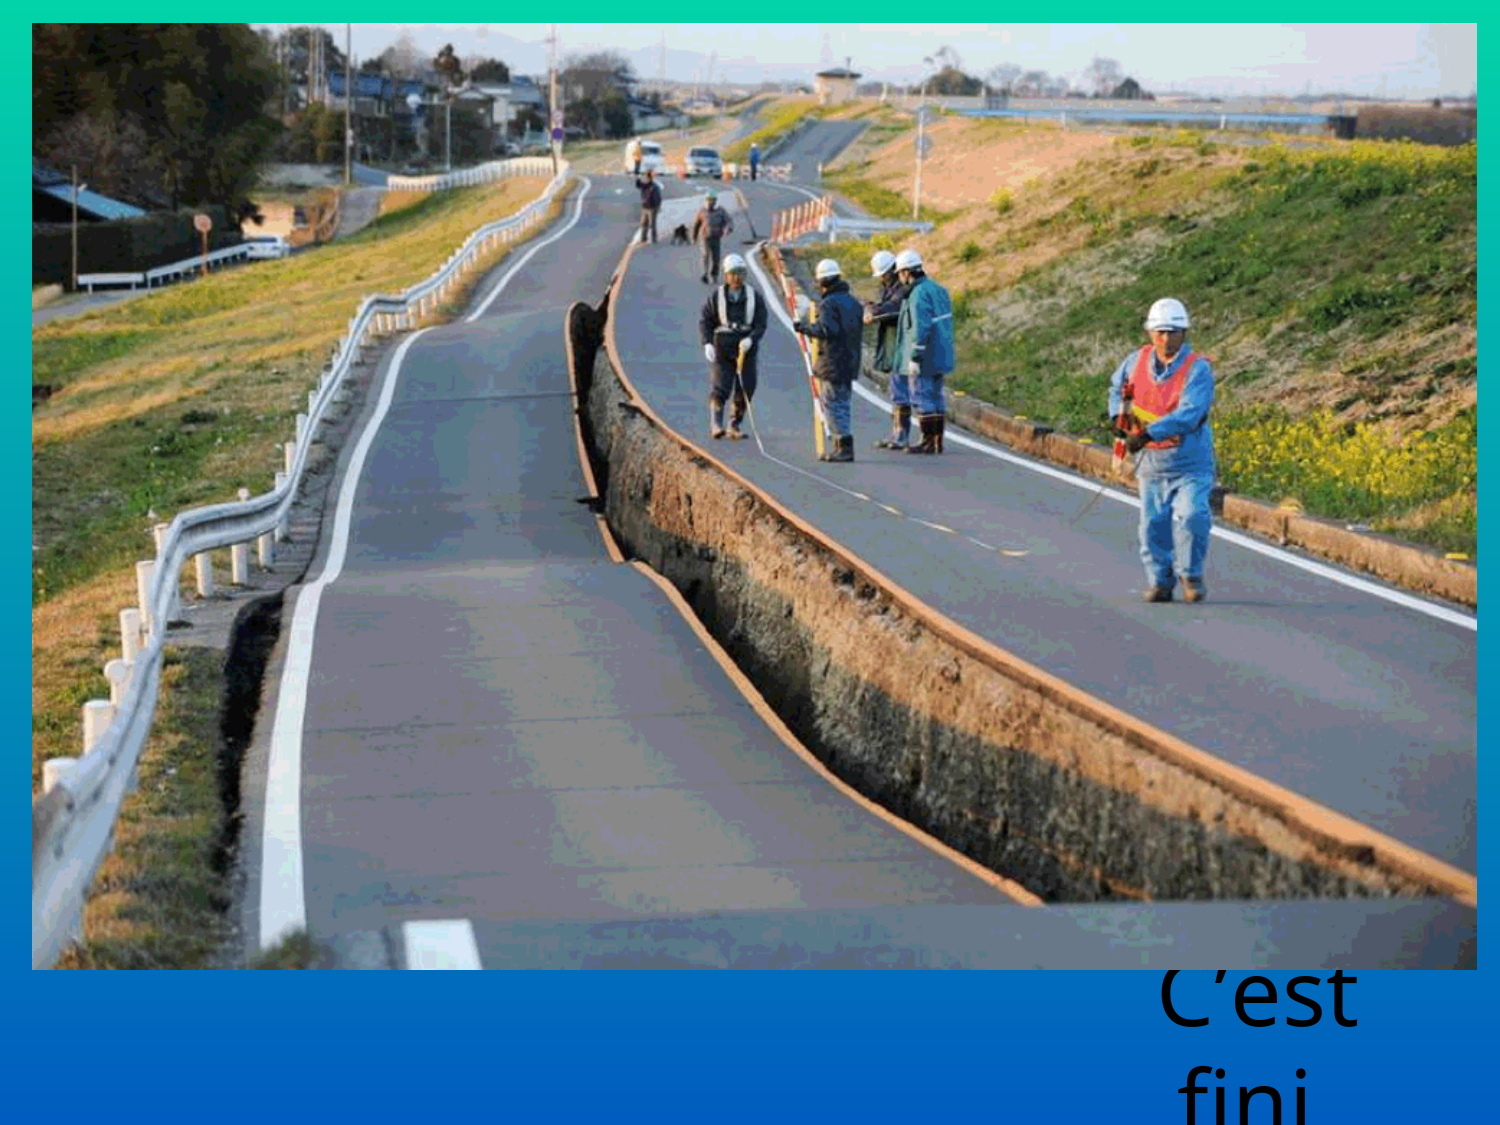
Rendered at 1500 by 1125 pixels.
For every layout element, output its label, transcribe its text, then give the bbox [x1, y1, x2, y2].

picture [0, 23, 1500, 970]
text_box C’est fini. [1051, 992, 1465, 1099]
